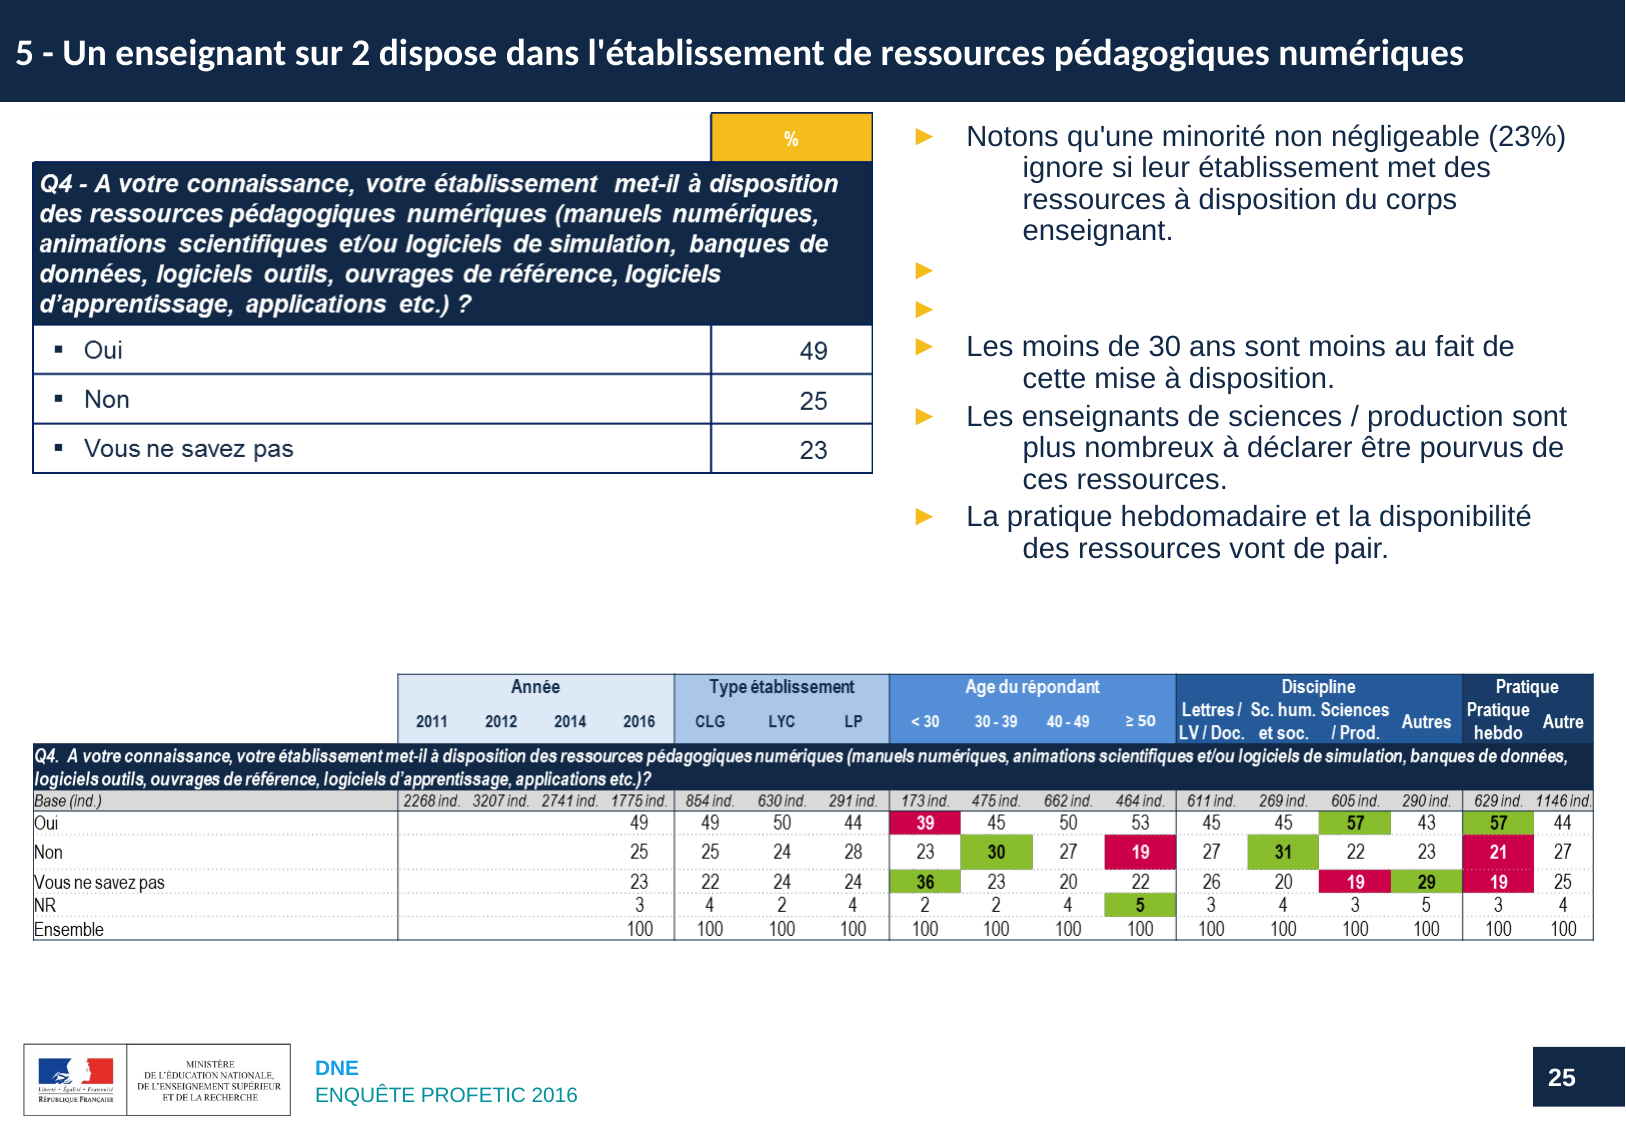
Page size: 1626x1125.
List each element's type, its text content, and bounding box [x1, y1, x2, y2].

list Notons qu'une minorité non négligeable (23%) ignore si leur établissement met des ressources à disposition du corps enseignant. Les moins de 30 ans sont moins au fait de cette mise à disposition. Les enseignants de sciences / production sont plus nombreux à déclarer être pourvus de ces ressources. La pratique hebdomadaire et la disponibilité des ressources vont de pair. [895, 113, 1593, 575]
text_box 25 [1533, 1046, 1625, 1107]
picture [32, 112, 873, 480]
title 5 - Un enseignant sur 2 dispose dans l'établissement de ressources pédagogiques numériques [0, 0, 1625, 102]
picture [33, 669, 1594, 951]
